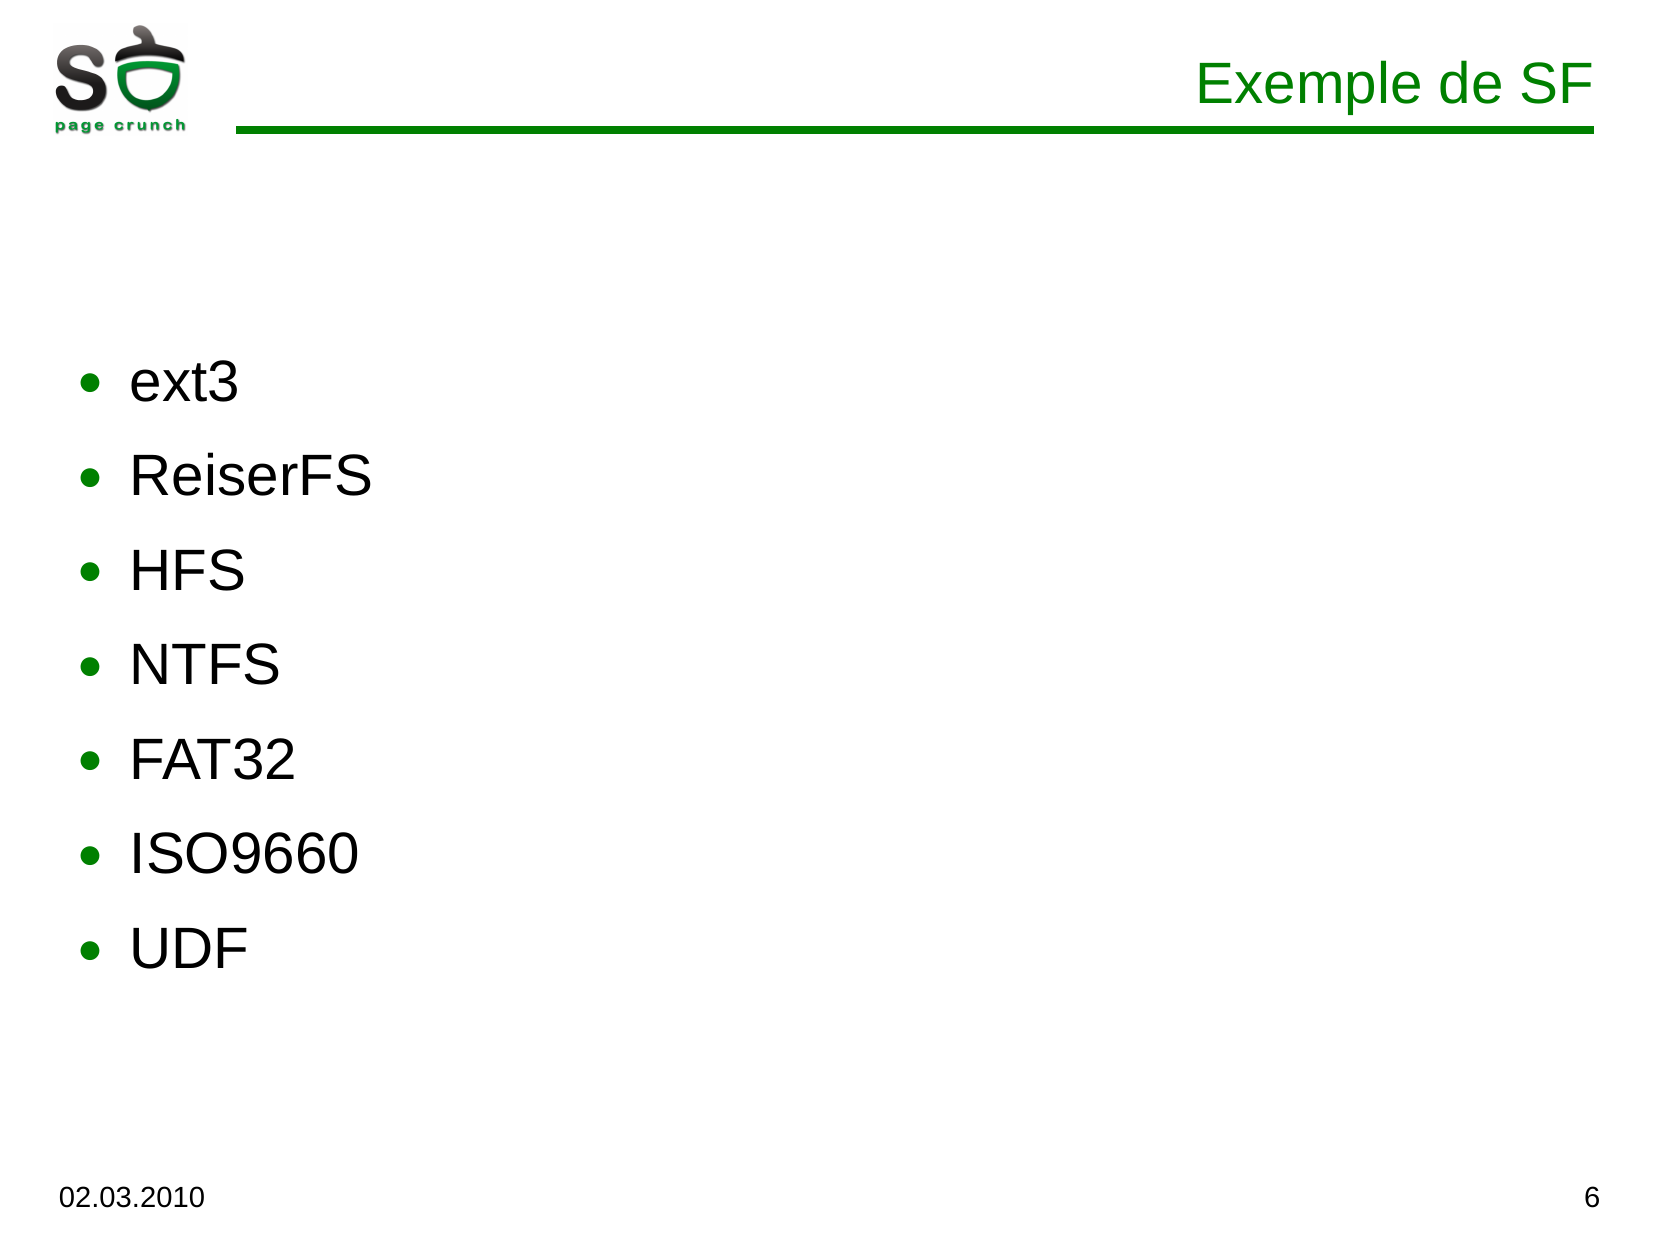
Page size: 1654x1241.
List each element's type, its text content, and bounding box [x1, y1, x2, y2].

picture [53, 23, 188, 136]
title Exemple de SF [236, 49, 1595, 119]
list ext3 ReiserFS HFS NTFS FAT32 ISO9660 UDF [59, 177, 1595, 1152]
